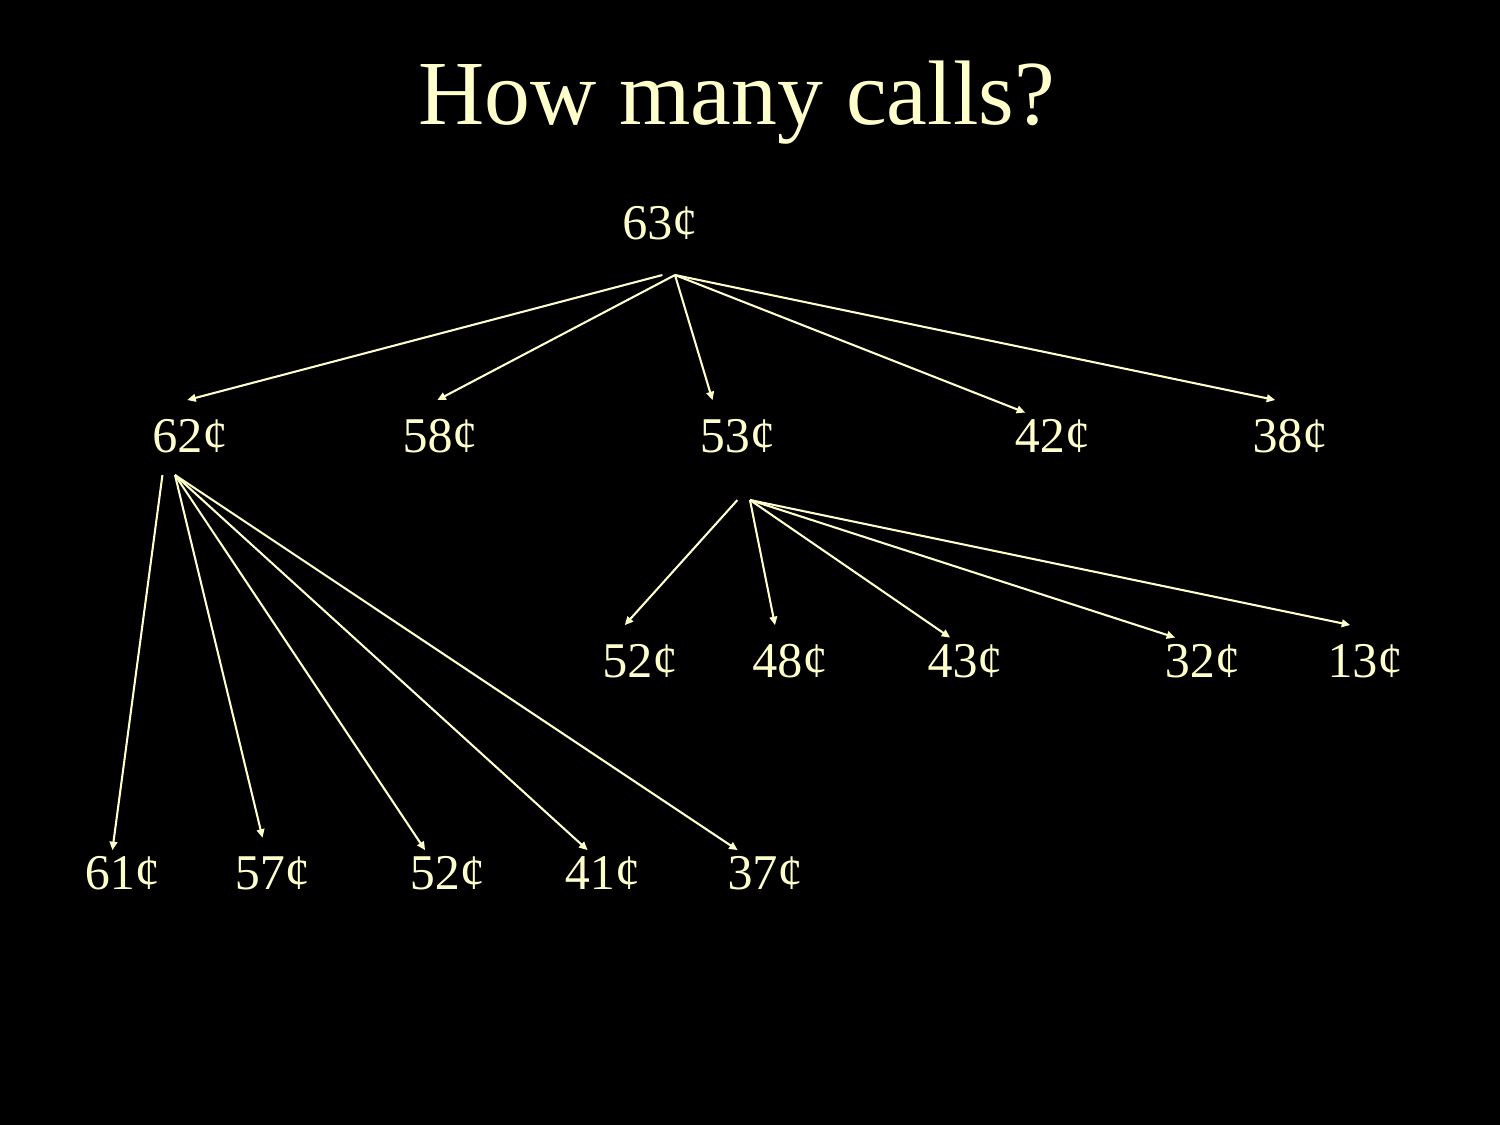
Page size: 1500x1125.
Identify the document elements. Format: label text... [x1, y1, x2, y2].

text_box 41¢ [550, 837, 655, 909]
text_box 58¢ [387, 399, 493, 471]
text_box 53¢ [685, 399, 790, 471]
text_box 62¢ [137, 399, 243, 471]
text_box 52¢ [395, 837, 500, 909]
text_box 13¢ [1312, 624, 1418, 696]
text_box 42¢ [1000, 399, 1105, 471]
text_box 43¢ [912, 624, 1018, 696]
title How many calls? [8, 35, 1467, 153]
text_box 32¢ [1150, 624, 1255, 696]
text_box 63¢ [607, 187, 713, 259]
text_box 38¢ [1237, 399, 1343, 471]
text_box 37¢ [712, 837, 818, 909]
text_box 61¢ [70, 837, 175, 909]
text_box 52¢ [587, 624, 693, 696]
text_box 57¢ [220, 837, 325, 909]
text_box 48¢ [737, 624, 843, 696]
